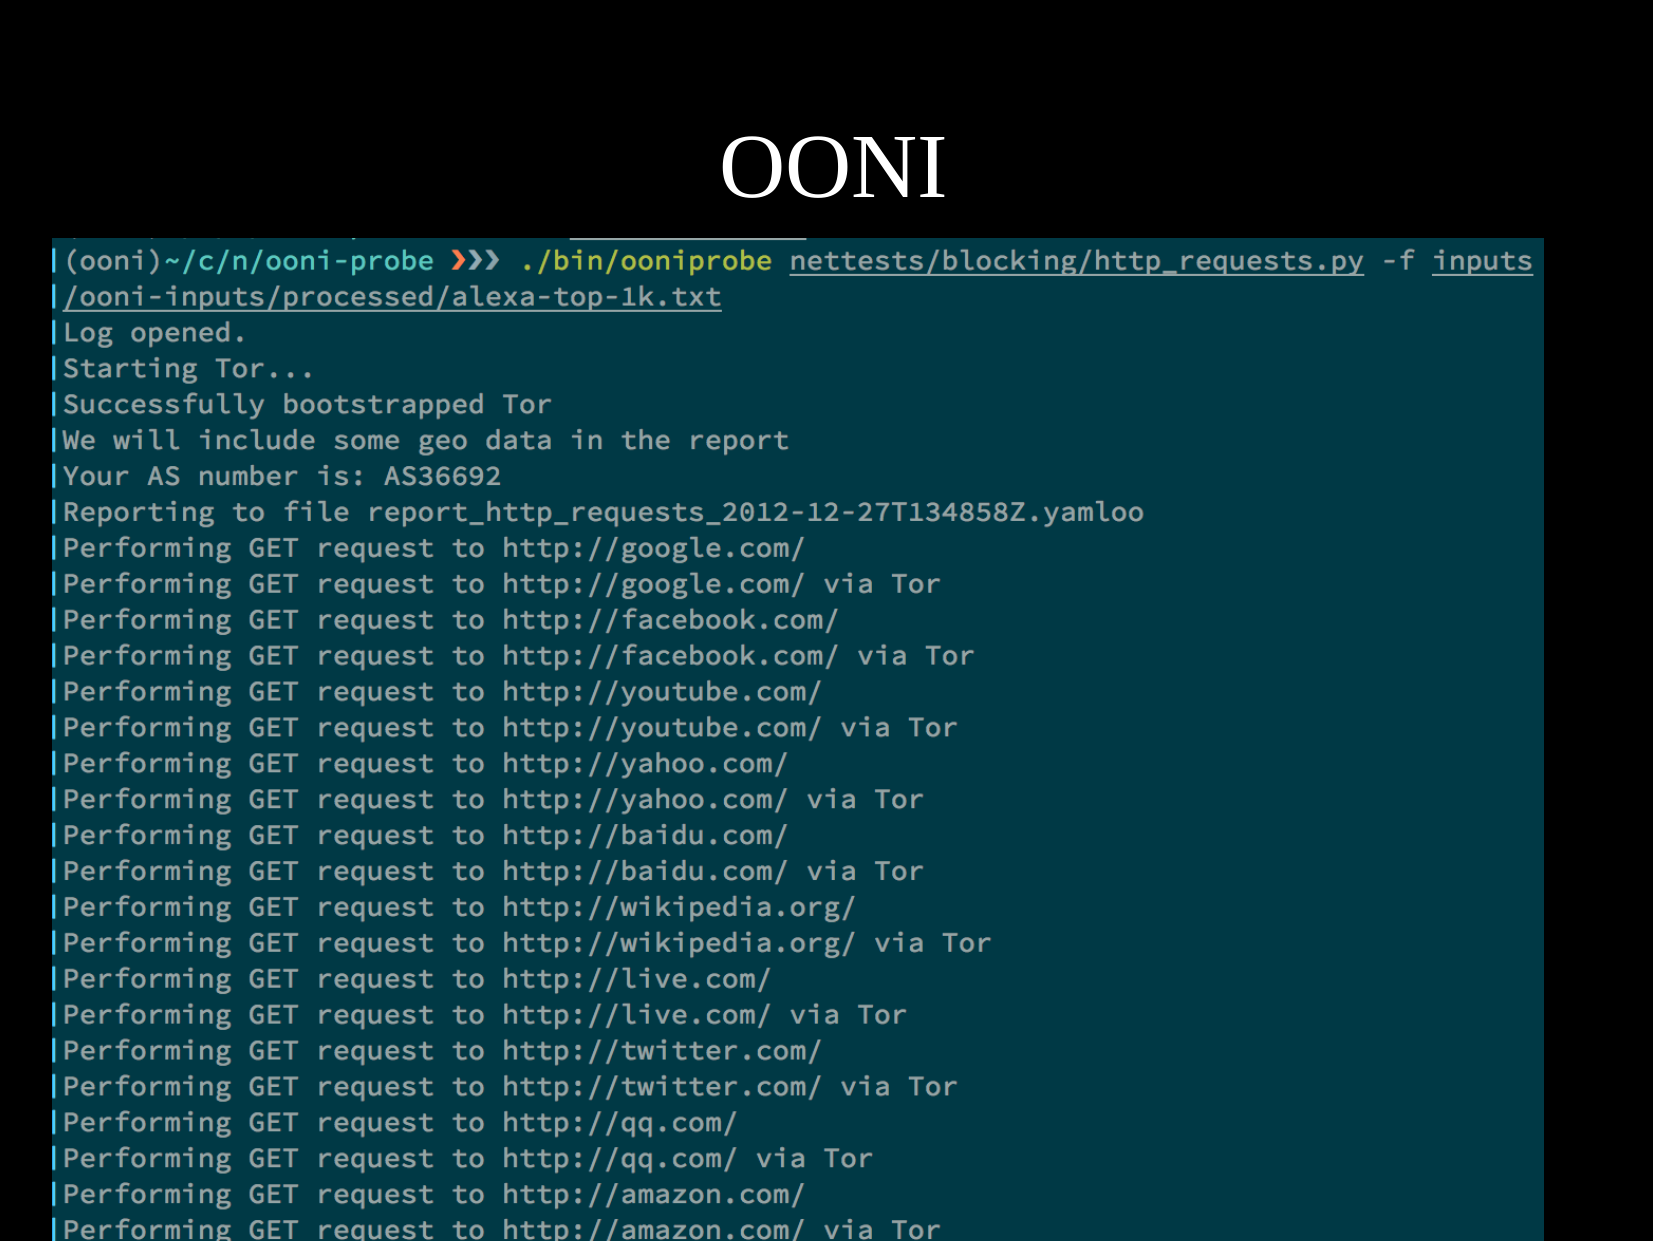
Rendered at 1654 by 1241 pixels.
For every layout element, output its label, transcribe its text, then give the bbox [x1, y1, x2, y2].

picture [52, 238, 1544, 1241]
title OONI [128, 63, 1540, 238]
